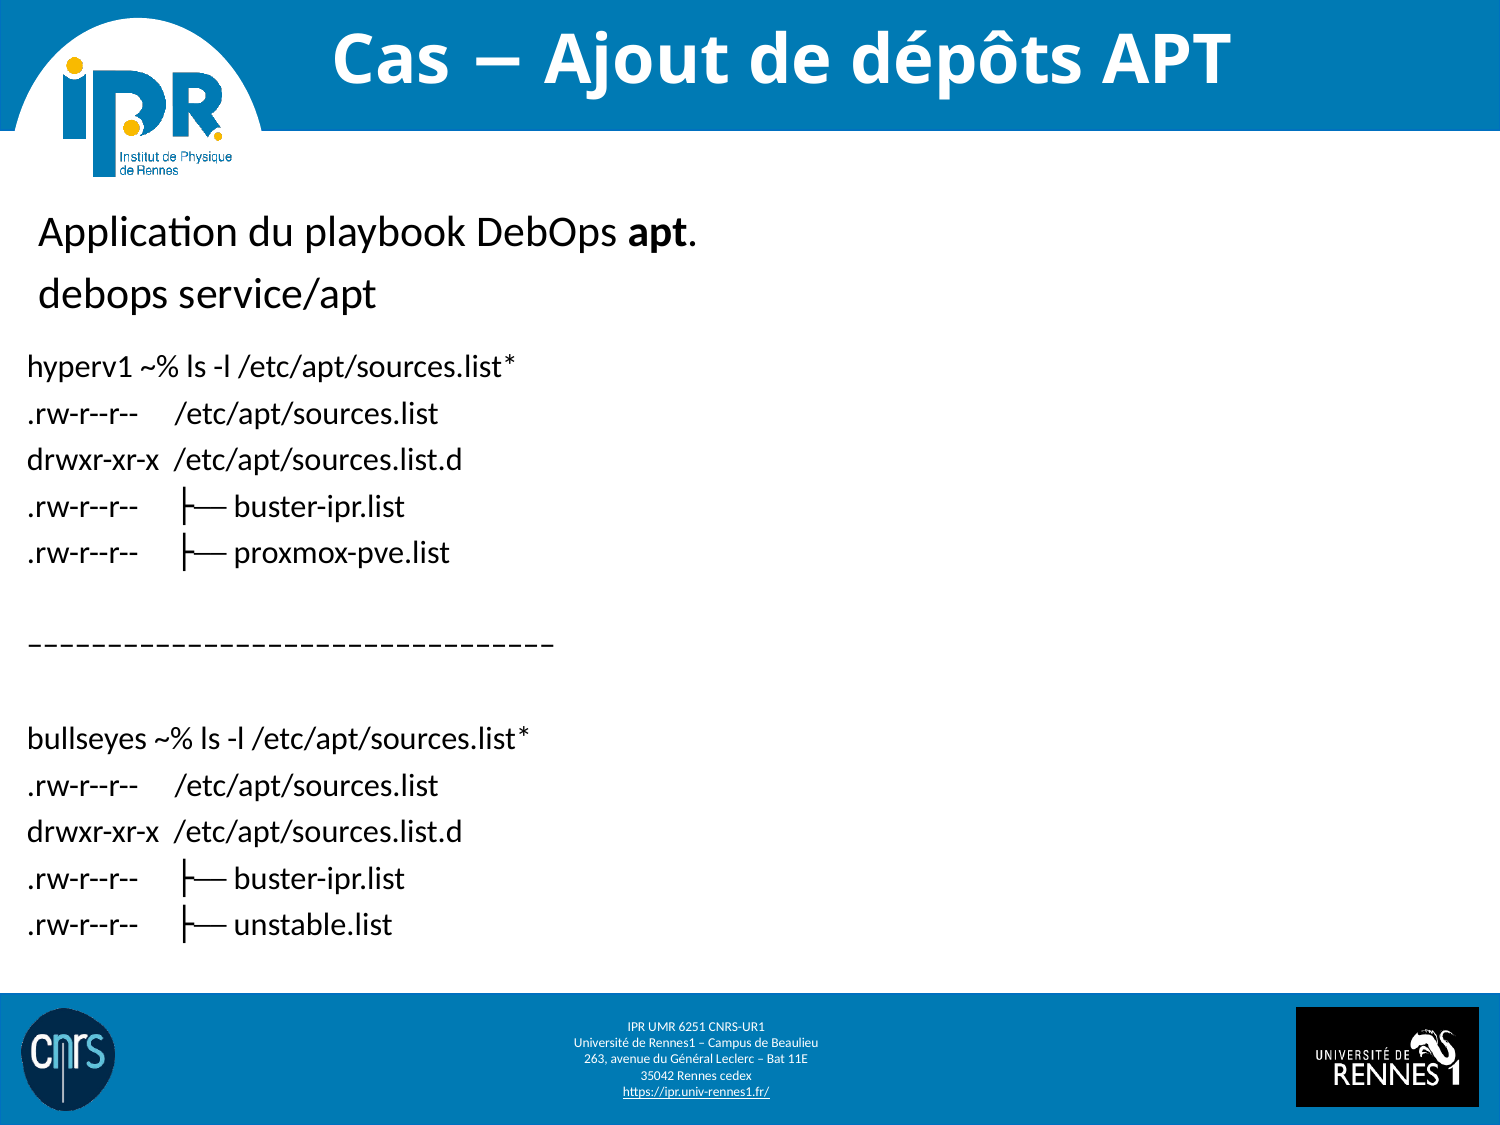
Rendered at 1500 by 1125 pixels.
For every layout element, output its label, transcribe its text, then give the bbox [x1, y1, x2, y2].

list hyperv1 ~% ls -l /etc/apt/sources.list* .rw-r--r-- /etc/apt/sources.list drwxr-xr-x /etc/apt/sources.list.d .rw-r--r-- ├── buster-ipr.list .rw-r--r-- ├── proxmox-pve.list −−−−−−−−−−−−−−−−−−−−−−−−−−−−−−−−− bullseyes ~% ls -l /etc/apt/sources.list* .rw-r--r-- /etc/apt/sources.list drwxr-xr-x /etc/apt/sources.list.d .rw-r--r-- ├── buster-ipr.list .rw-r--r-- ├── unstable.list [11, 342, 1500, 957]
list Application du playbook DebOps apt. debops service/apt [23, 200, 1382, 343]
picture [213, 110, 218, 121]
picture [189, 89, 205, 103]
picture [22, 1009, 114, 1110]
title Cas − Ajout de dépôts APT [218, 0, 1347, 122]
picture [63, 57, 232, 181]
picture [1297, 1008, 1478, 1106]
